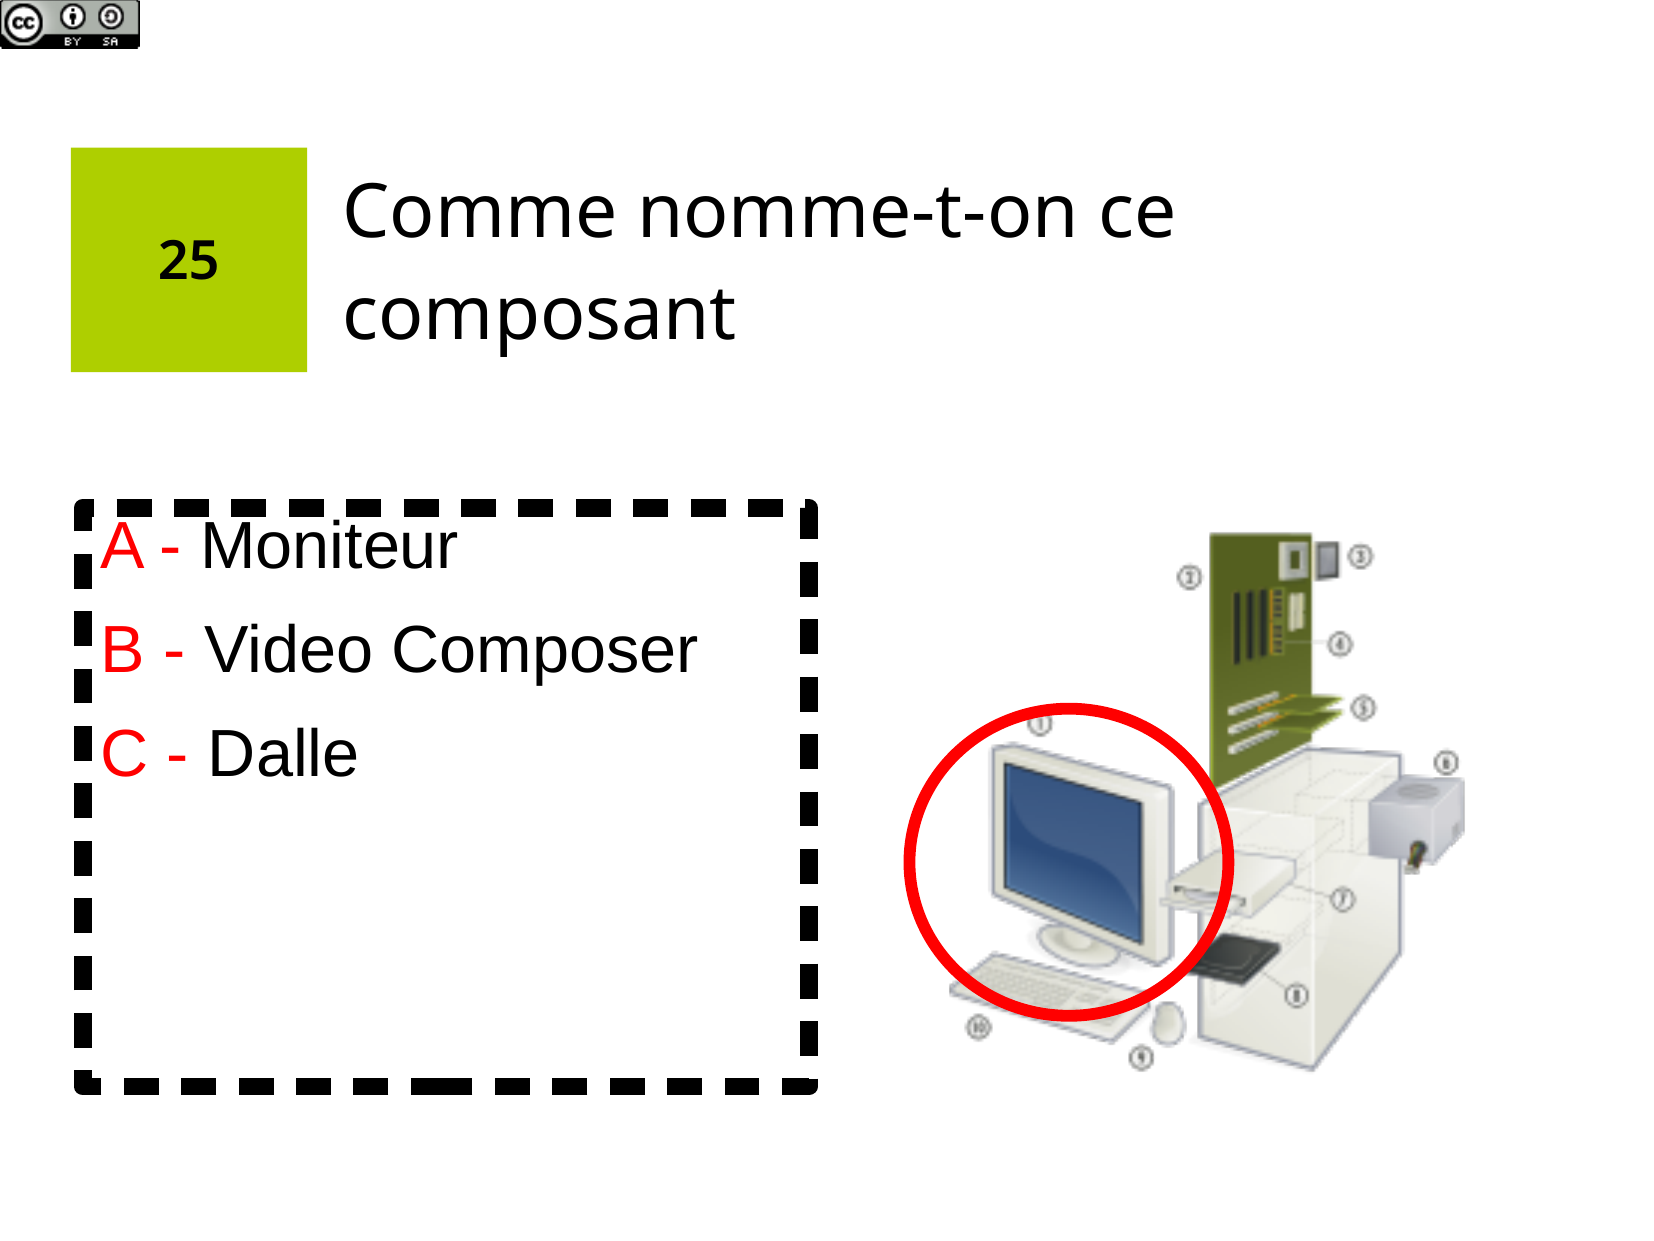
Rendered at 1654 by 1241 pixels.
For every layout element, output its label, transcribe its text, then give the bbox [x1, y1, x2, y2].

picture [939, 507, 1477, 1087]
picture [0, 0, 140, 49]
list Moniteur Video Composer Dalle [82, 507, 809, 1087]
title Comme nomme-t-on ce composant [342, 59, 1571, 461]
picture [939, 715, 1222, 1009]
